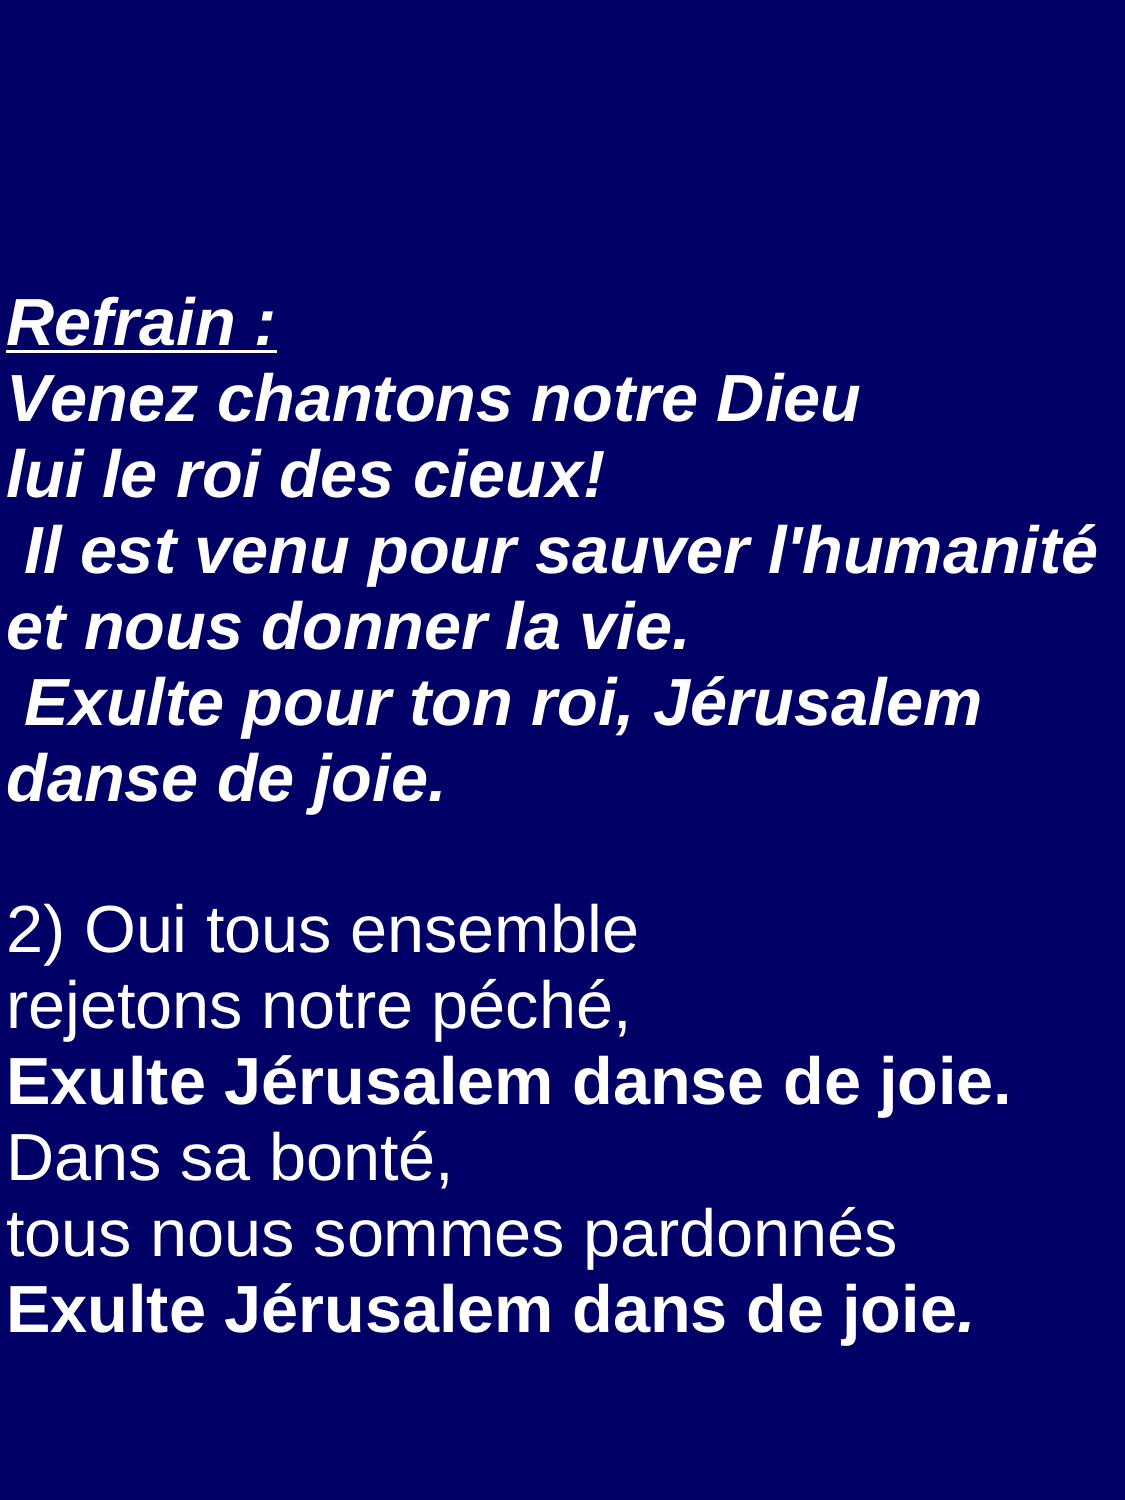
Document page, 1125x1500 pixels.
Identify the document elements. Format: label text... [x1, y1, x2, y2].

text_box Refrain : Venez chantons notre Dieu lui le roi des cieux! Il est venu pour sauver l'humanité et nous donner la vie. Exulte pour ton roi, Jérusalem danse de joie. 2) Oui tous ensemble rejetons notre péché, Exulte Jérusalem danse de joie. Dans sa bonté, tous nous sommes pardonnés Exulte Jérusalem dans de joie. [0, 156, 1125, 1340]
